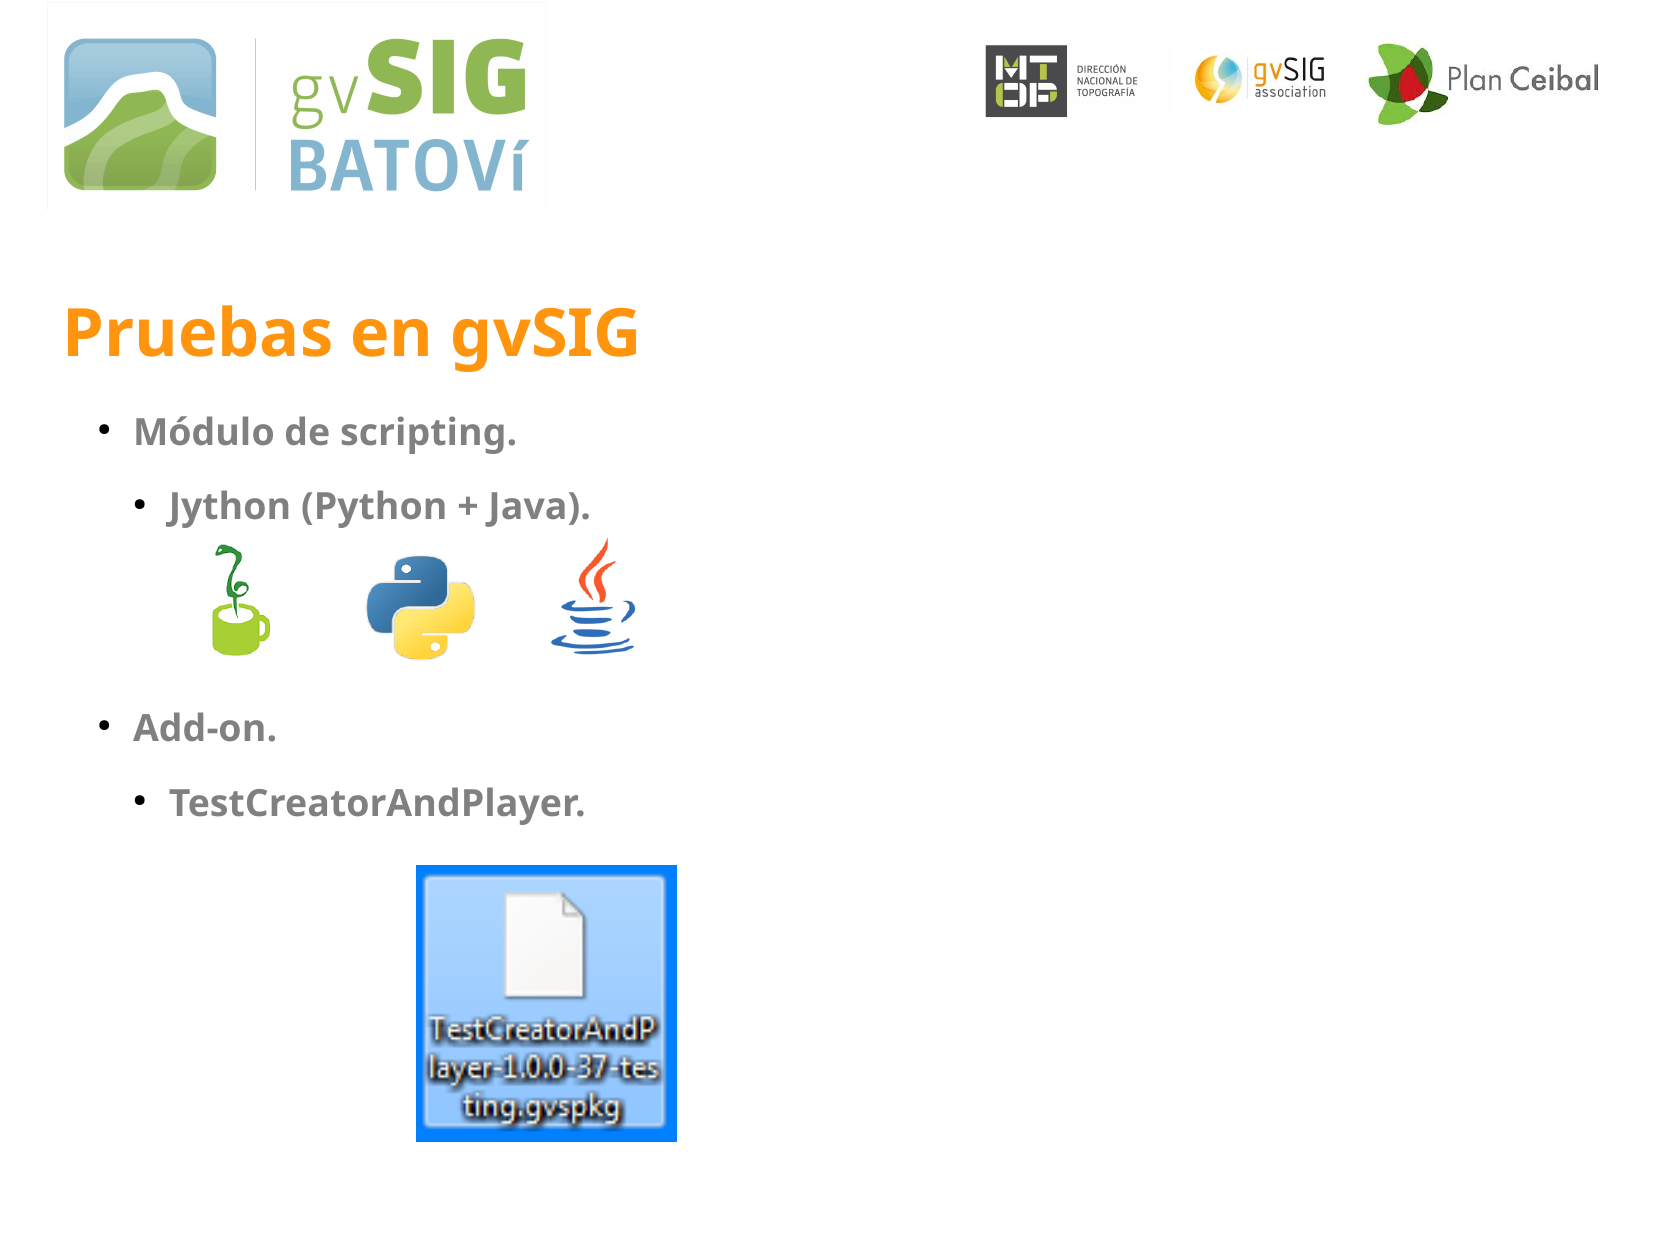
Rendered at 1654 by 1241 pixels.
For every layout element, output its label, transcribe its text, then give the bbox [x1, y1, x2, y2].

picture [416, 865, 677, 1142]
picture [501, 500, 684, 690]
picture [1343, 23, 1626, 142]
picture [342, 533, 499, 684]
picture [962, 21, 1342, 141]
list Pruebas en gvSIG Módulo de scripting. Jython (Python + Java). Add-on. TestCreatorAndPlayer. [62, 284, 1551, 990]
picture [171, 533, 303, 664]
